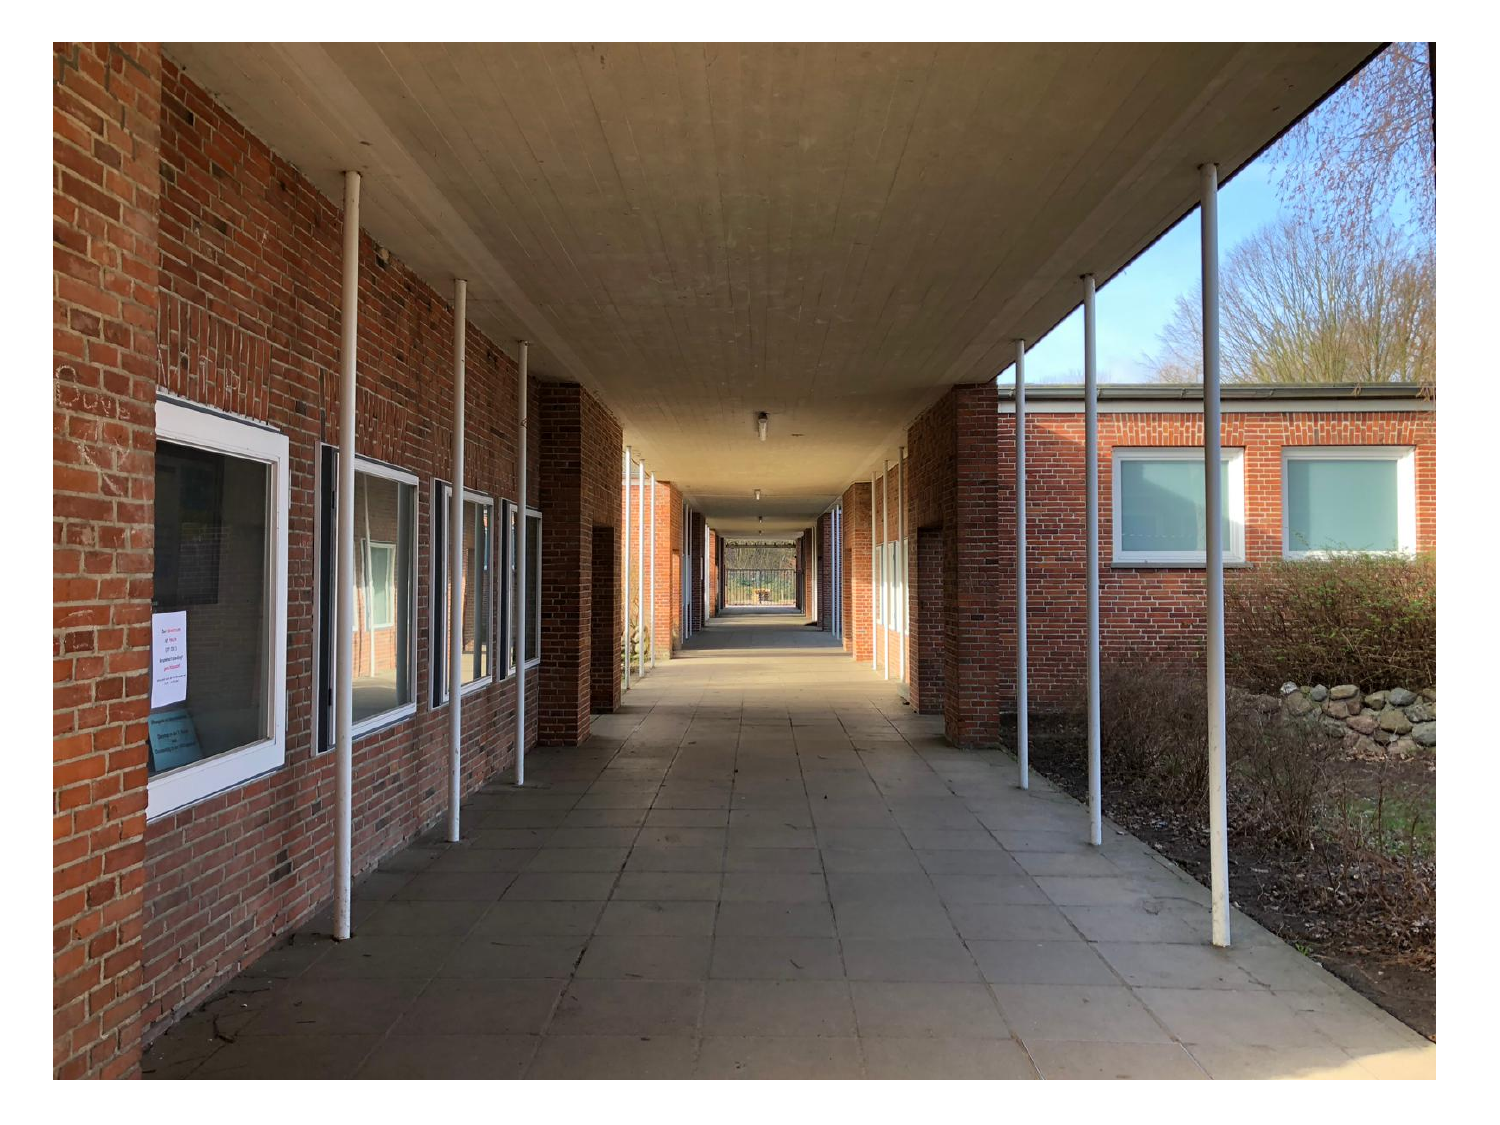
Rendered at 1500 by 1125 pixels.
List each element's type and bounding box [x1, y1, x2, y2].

picture [53, 42, 1436, 1080]
